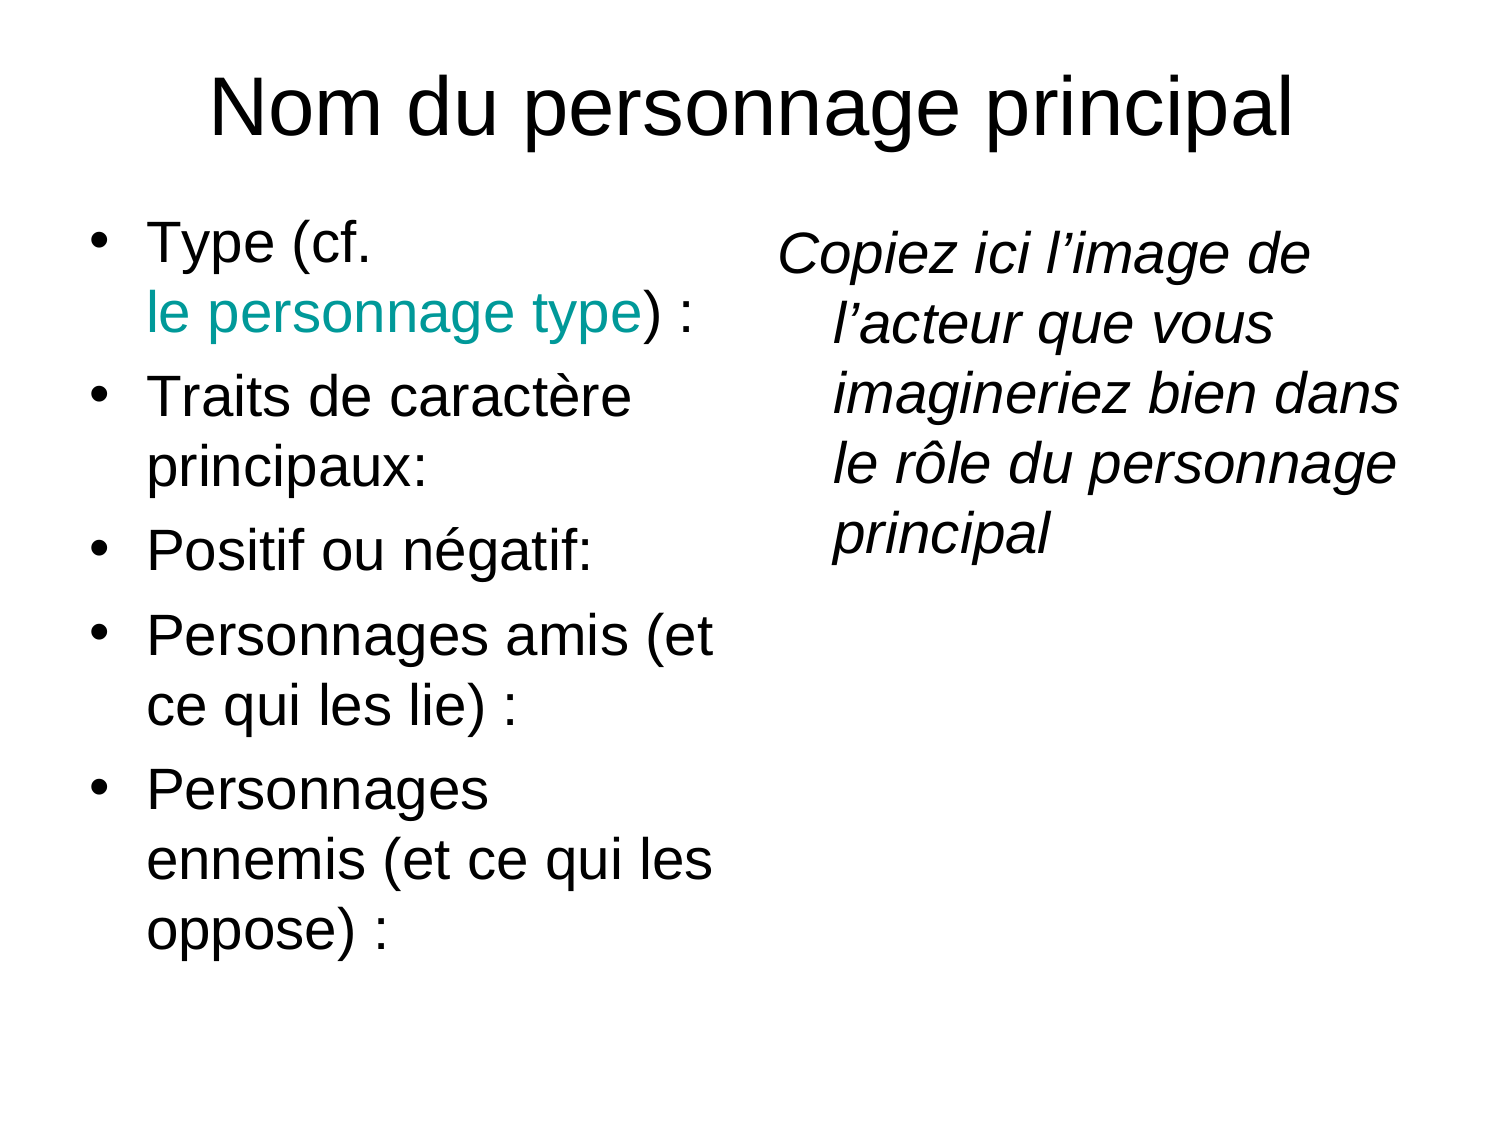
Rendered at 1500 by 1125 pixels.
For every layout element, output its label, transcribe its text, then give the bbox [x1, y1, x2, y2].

list Type (cf. le personnage type) : Traits de caractère principaux: Positif ou négatif: Personnages amis (et ce qui les lie) : Personnages ennemis (et ce qui les oppose) : [75, 196, 738, 1006]
list Copiez ici l’image de l’acteur que vous imagineriez bien dans le rôle du personnage principal [762, 208, 1426, 1006]
title Nom du personnage principal [76, 42, 1427, 161]
